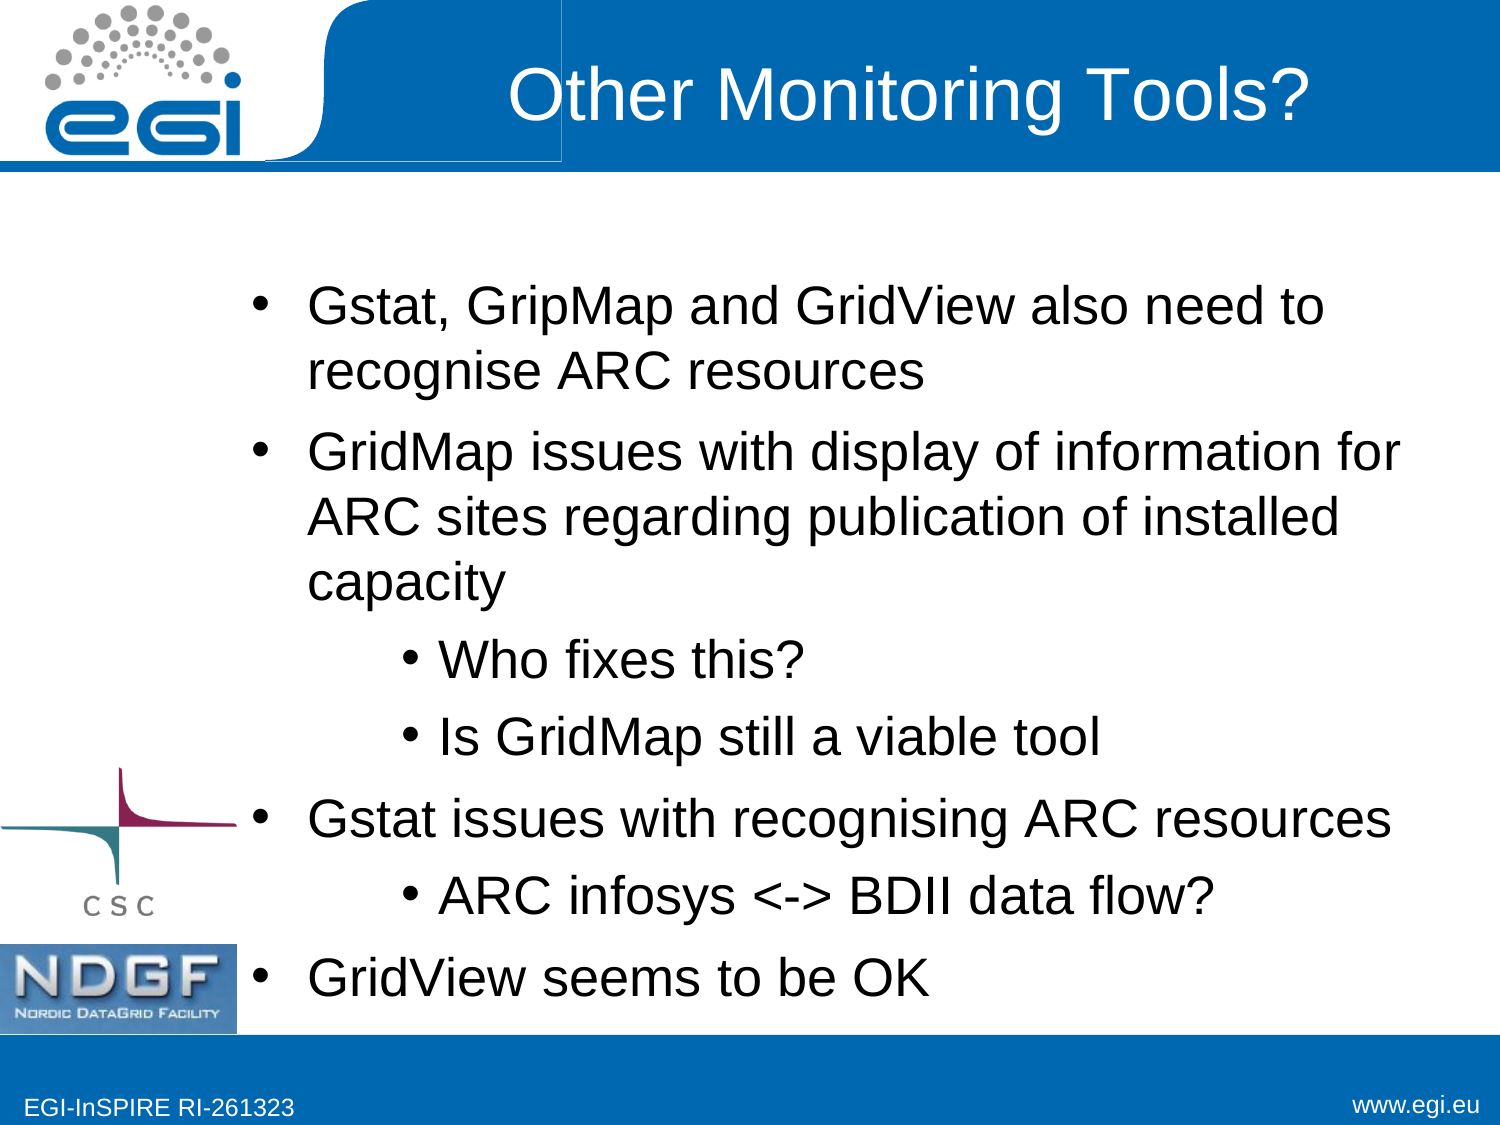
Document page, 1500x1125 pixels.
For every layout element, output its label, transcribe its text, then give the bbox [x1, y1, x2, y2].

title Other Monitoring Tools? [348, 0, 1471, 208]
picture [0, 0, 265, 161]
list Gstat, GripMap and GridView also need to recognise ARC resources GridMap issues with display of information for ARC sites regarding publication of installed capacity Who fixes this? Is GridMap still a viable tool Gstat issues with recognising ARC resources ARC infosys <-> BDII data flow? GridView seems to be OK [236, 262, 1426, 1015]
picture [0, 944, 237, 1034]
picture [0, 767, 236, 916]
